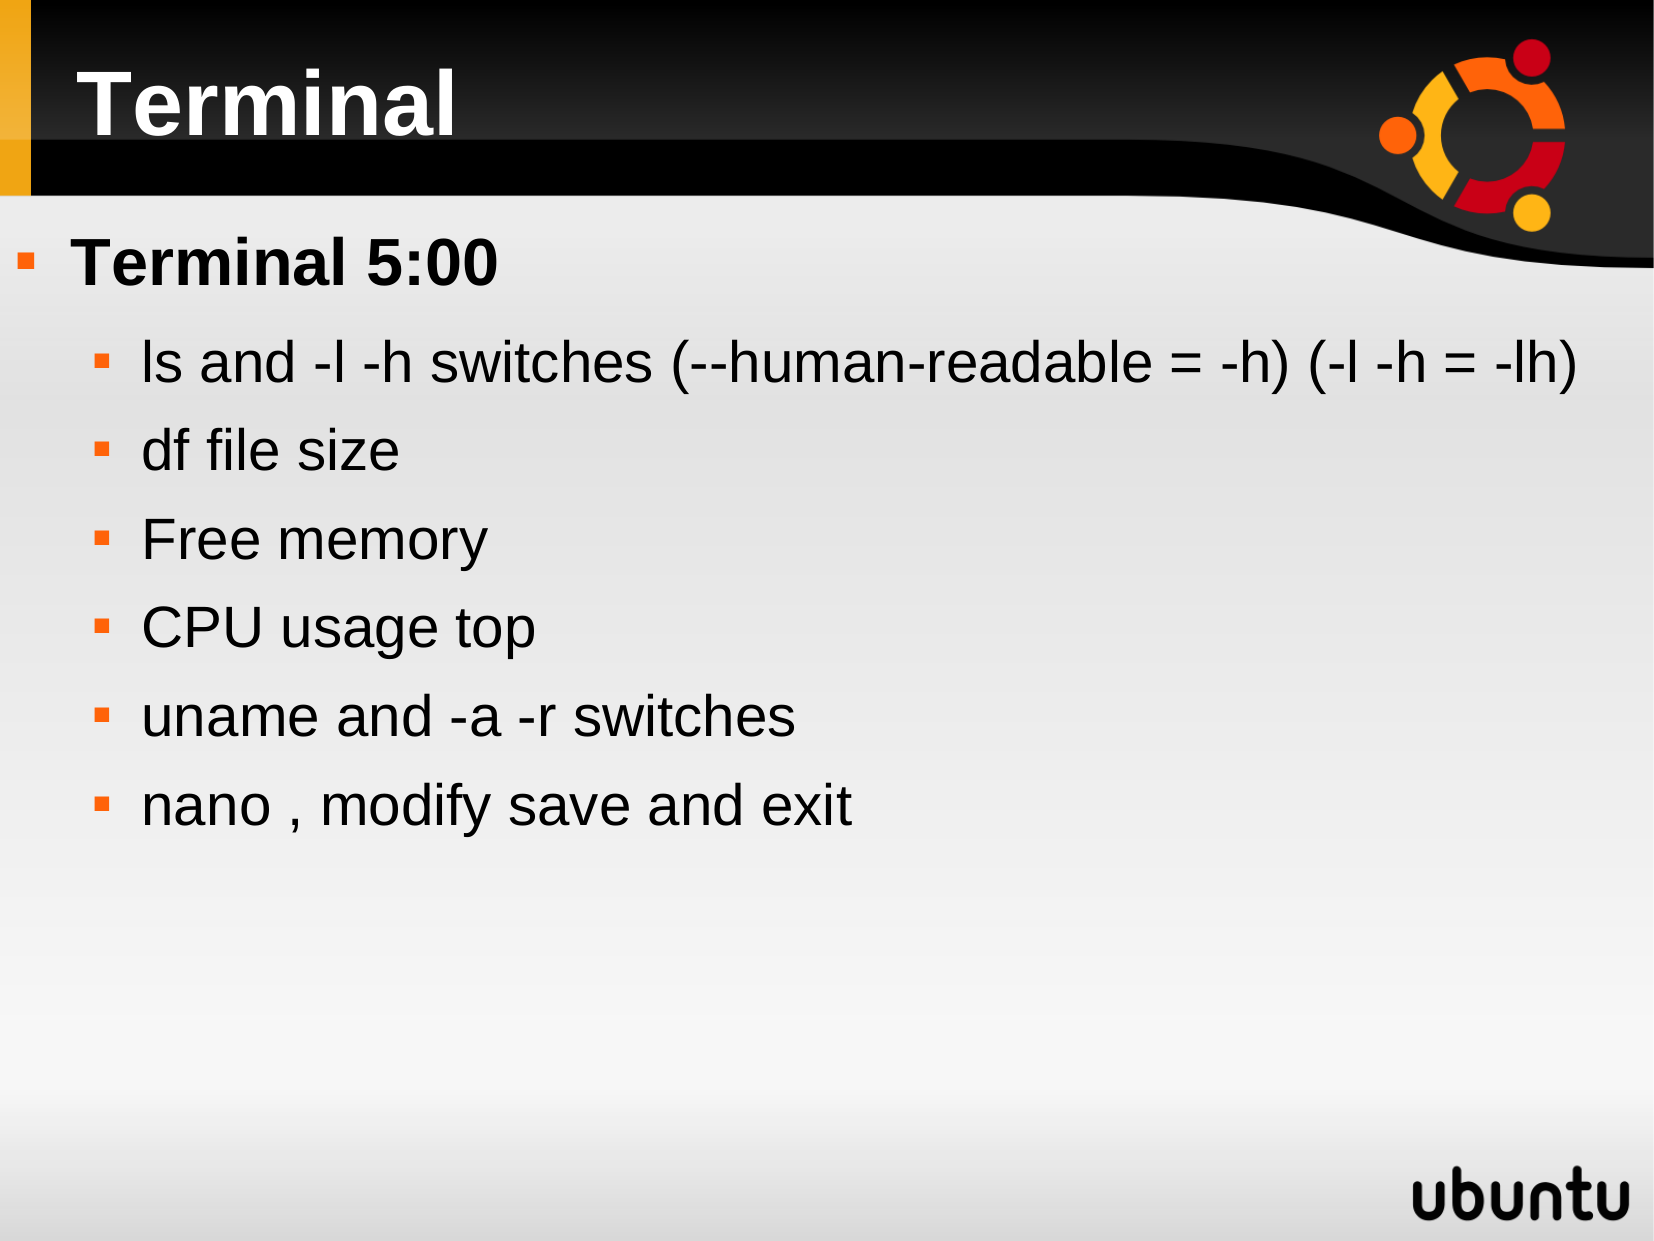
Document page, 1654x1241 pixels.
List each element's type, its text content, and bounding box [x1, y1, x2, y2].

title Terminal [76, 0, 1565, 208]
picture [0, 0, 1654, 1241]
list Terminal 5:00 ls and -l -h switches (--human-readable = -h) (-l -h = -lh) df file size Free memory CPU usage top uname and -a -r switches nano , modify save and exit [0, 225, 1651, 1109]
